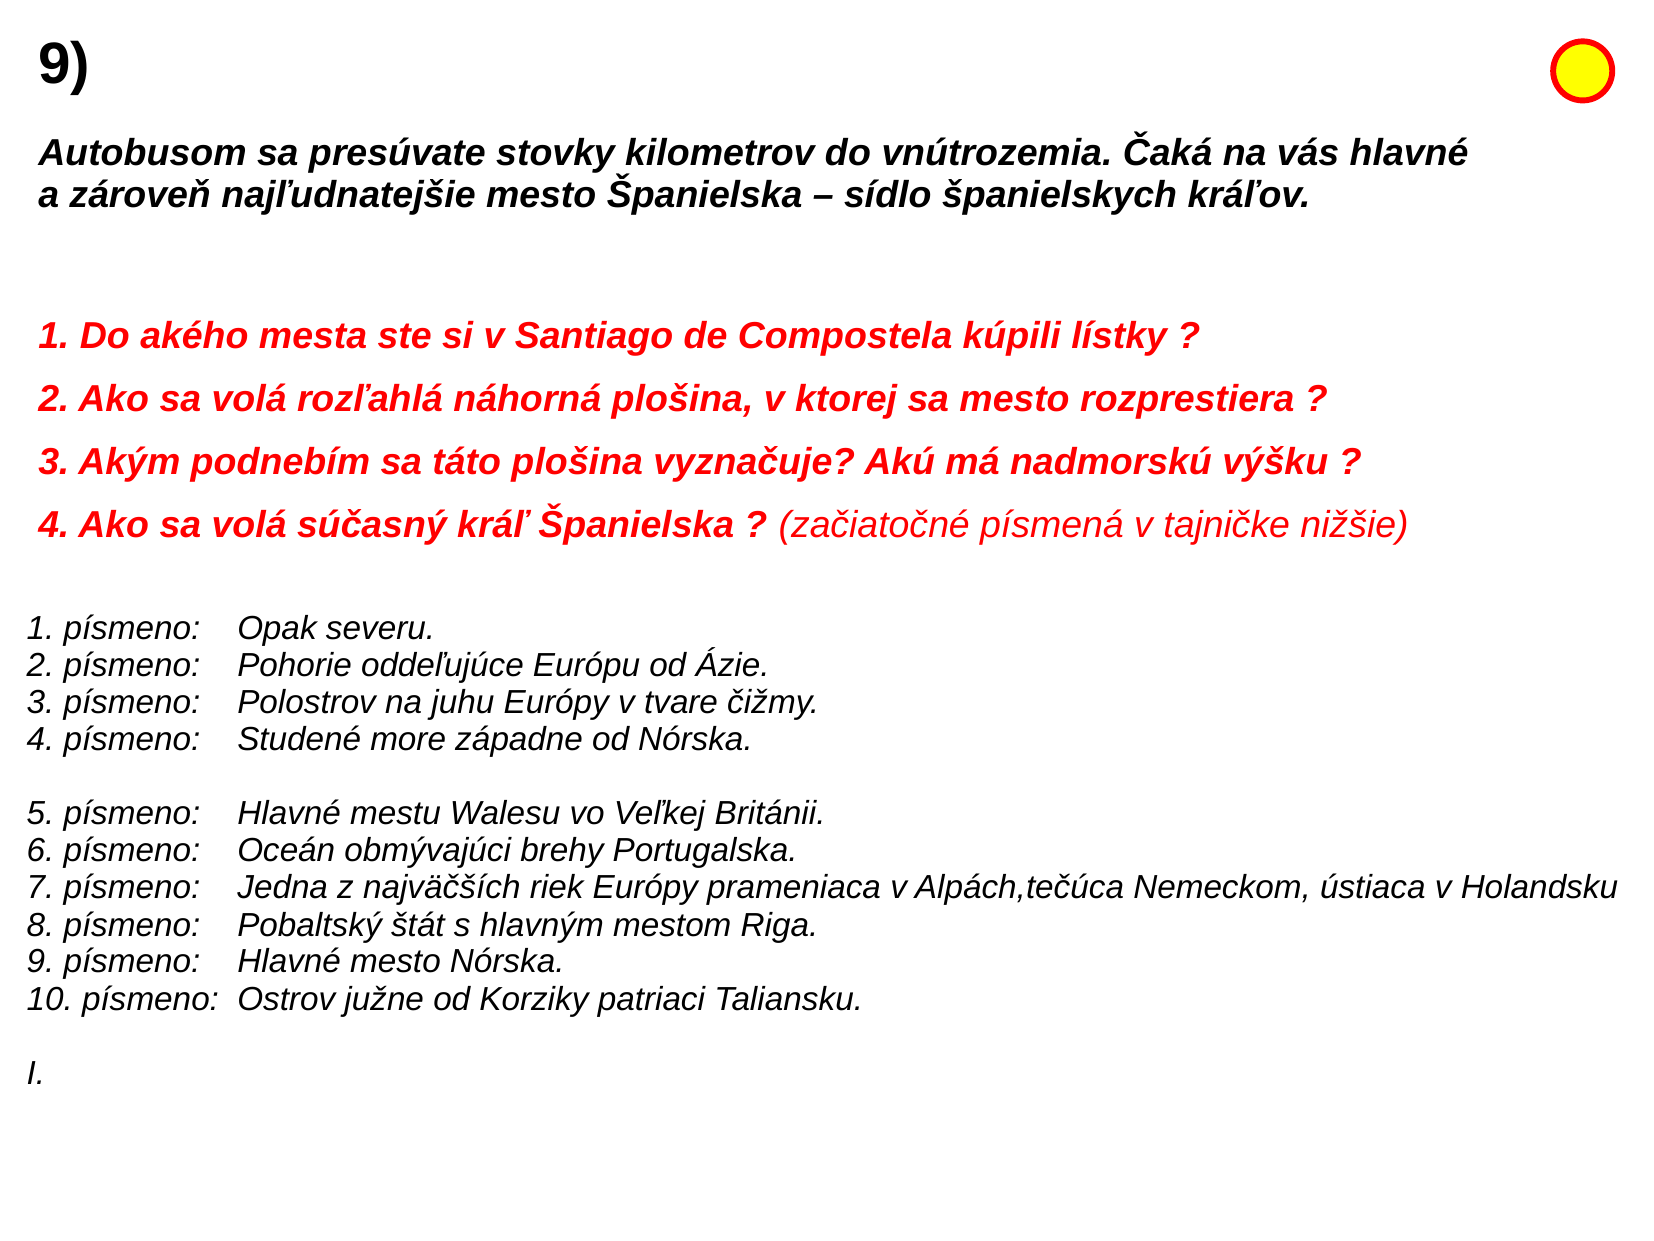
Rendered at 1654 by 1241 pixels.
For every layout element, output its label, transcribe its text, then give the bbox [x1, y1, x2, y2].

text_box 9) [23, 23, 1123, 104]
text_box Autobusom sa presúvate stovky kilometrov do vnútrozemia. Čaká na vás hlavné a zároveň najľudnatejšie mesto Španielska – sídlo španielskych kráľov. [23, 124, 1654, 223]
text_box 1. Do akého mesta ste si v Santiago de Compostela kúpili lístky ? 2. Ako sa volá rozľahlá náhorná plošina, v ktorej sa mesto rozprestiera ? 3. Akým podnebím sa táto plošina vyznačuje? Akú má nadmorskú výšku ? 4. Ako sa volá súčasný kráľ Španielska ? (začiatočné písmená v tajničke nižšie) [23, 285, 1595, 602]
text_box 1. písmeno: Opak severu. 2. písmeno: Pohorie oddeľujúce Európu od Ázie. 3. písmeno: Polostrov na juhu Európy v tvare čižmy. 4. písmeno: Studené more západne od Nórska. 5. písmeno: Hlavné mestu Walesu vo Veľkej Británii. 6. písmeno: Oceán obmývajúci brehy Portugalska. 7. písmeno: Jedna z najväčších riek Európy prameniaca v Alpách,tečúca Nemeckom, ústiaca v Holandsku 8. písmeno: Pobaltský štát s hlavným mestom Riga. 9. písmeno: Hlavné mesto Nórska. 10. písmeno: Ostrov južne od Korziky patriaci Taliansku. I. [11, 602, 1642, 1099]
text_box [1553, 41, 1613, 101]
